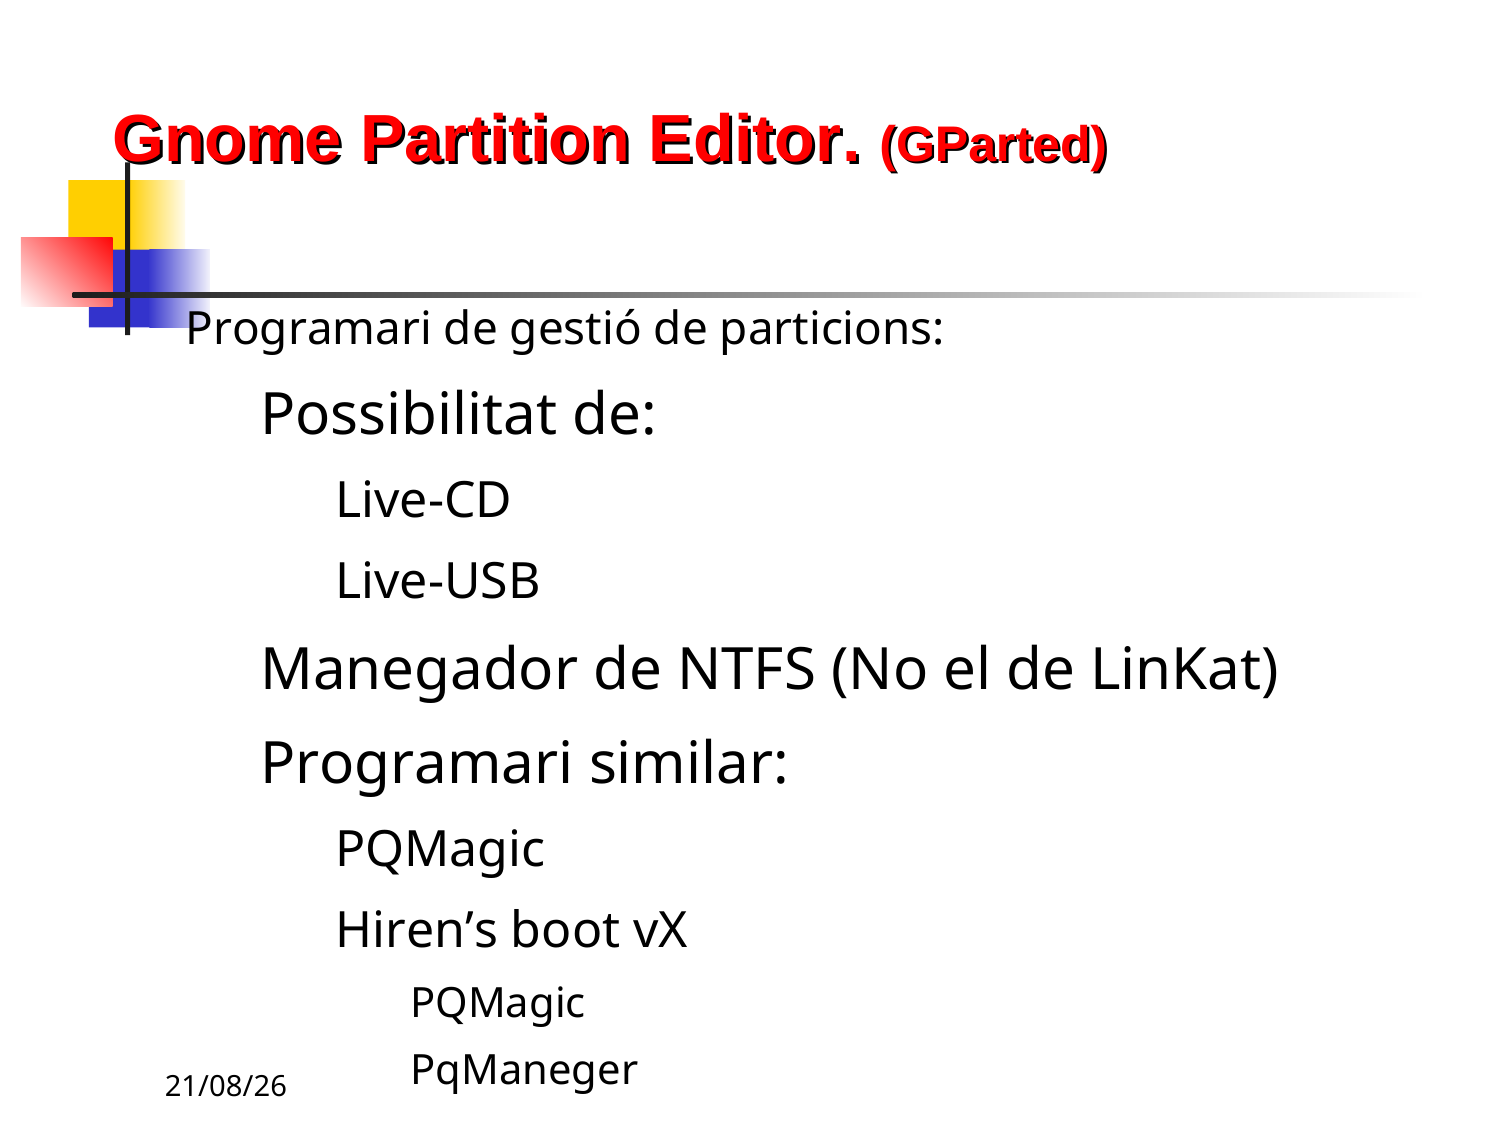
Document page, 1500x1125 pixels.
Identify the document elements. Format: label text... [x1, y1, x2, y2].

title Gnome Partition Editor. (GParted) [112, 70, 1418, 207]
list Programari de gestió de particions: Possibilitat de: Live-CD Live-USB Manegador de NTFS (No el de LinKat) Programari similar: PQMagic Hiren’s boot vX PQMagic PqManeger [185, 295, 1500, 1038]
